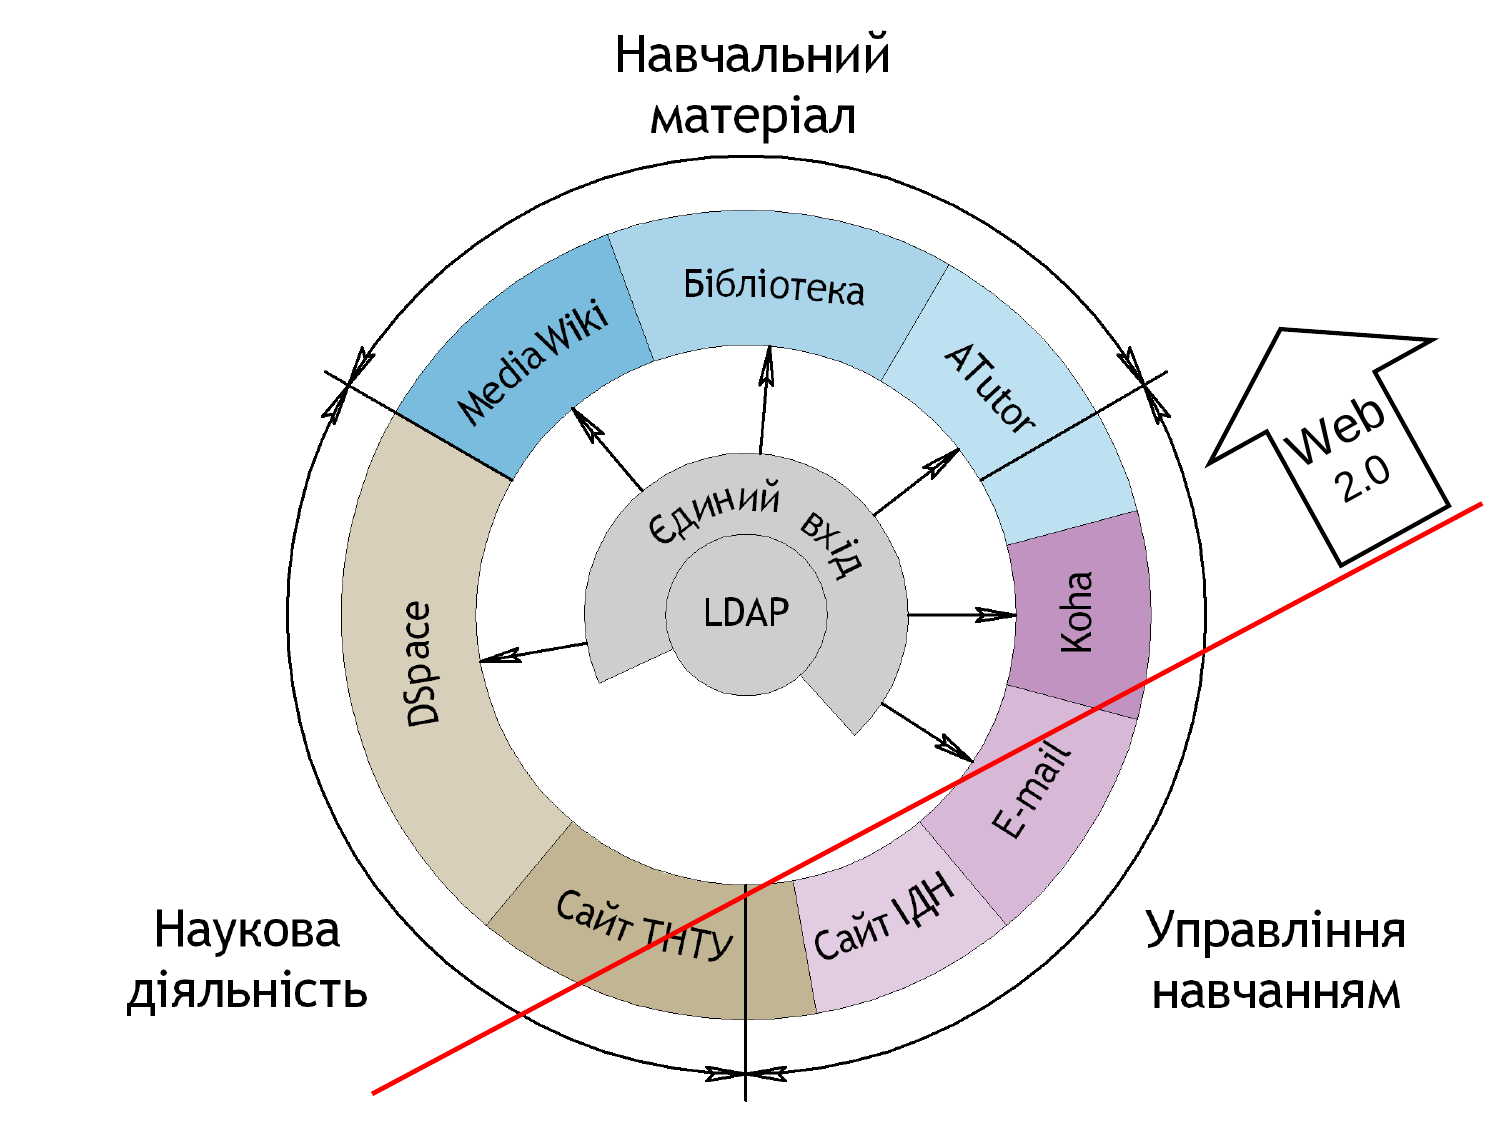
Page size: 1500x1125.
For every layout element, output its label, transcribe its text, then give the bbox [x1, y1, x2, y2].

picture [1376, 353, 1410, 433]
text_box Web 2.0 [1209, 329, 1449, 566]
picture [125, 23, 1410, 1102]
